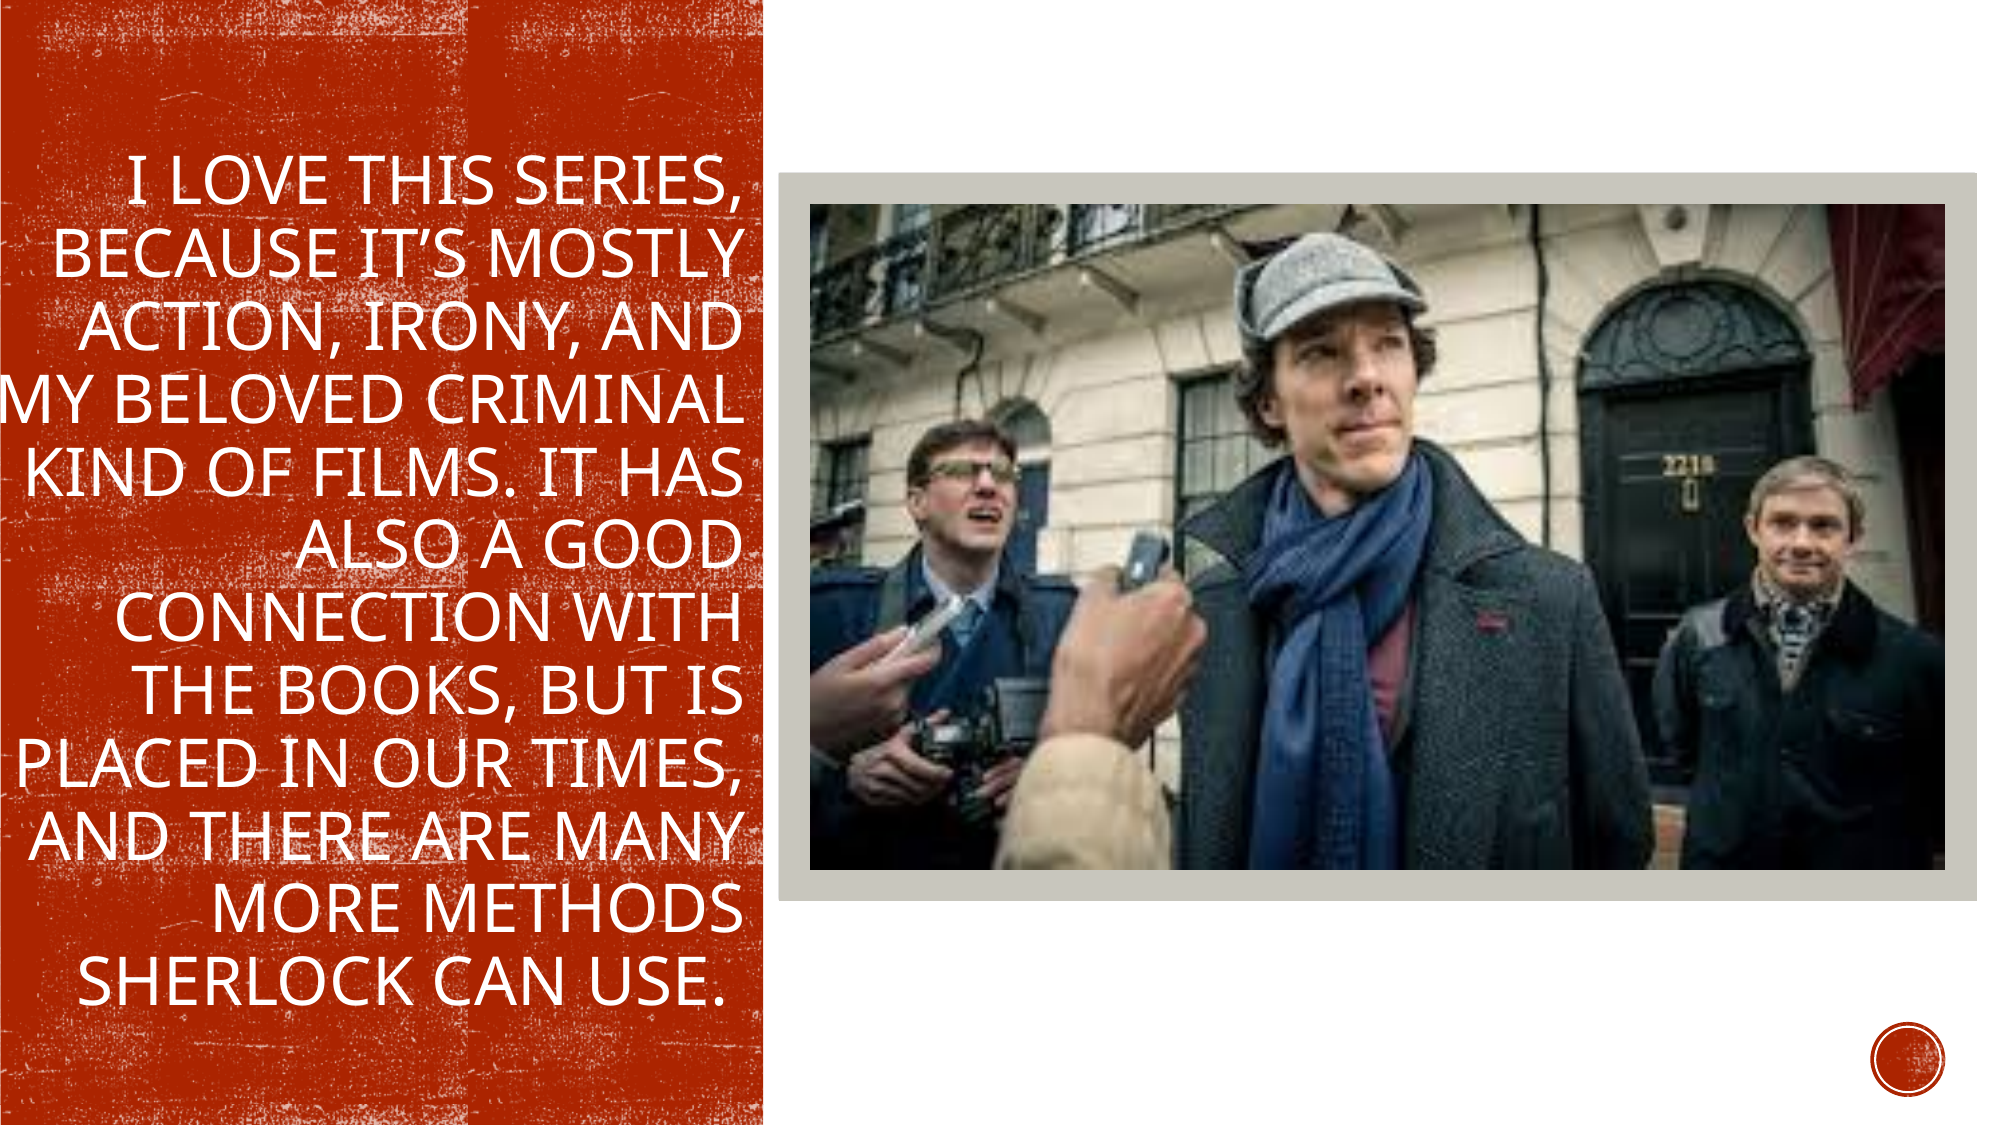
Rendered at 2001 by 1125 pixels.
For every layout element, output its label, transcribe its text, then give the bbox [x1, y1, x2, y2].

picture [810, 203, 1946, 871]
title I love this series, because it’s mostly action, irony, and my beloved criminal kind of films. It has also a good connection with the books, but is placed in our Times, and there are many more methods sherlock can use. [0, 105, 763, 1062]
text_box [0, 0, 2000, 1125]
